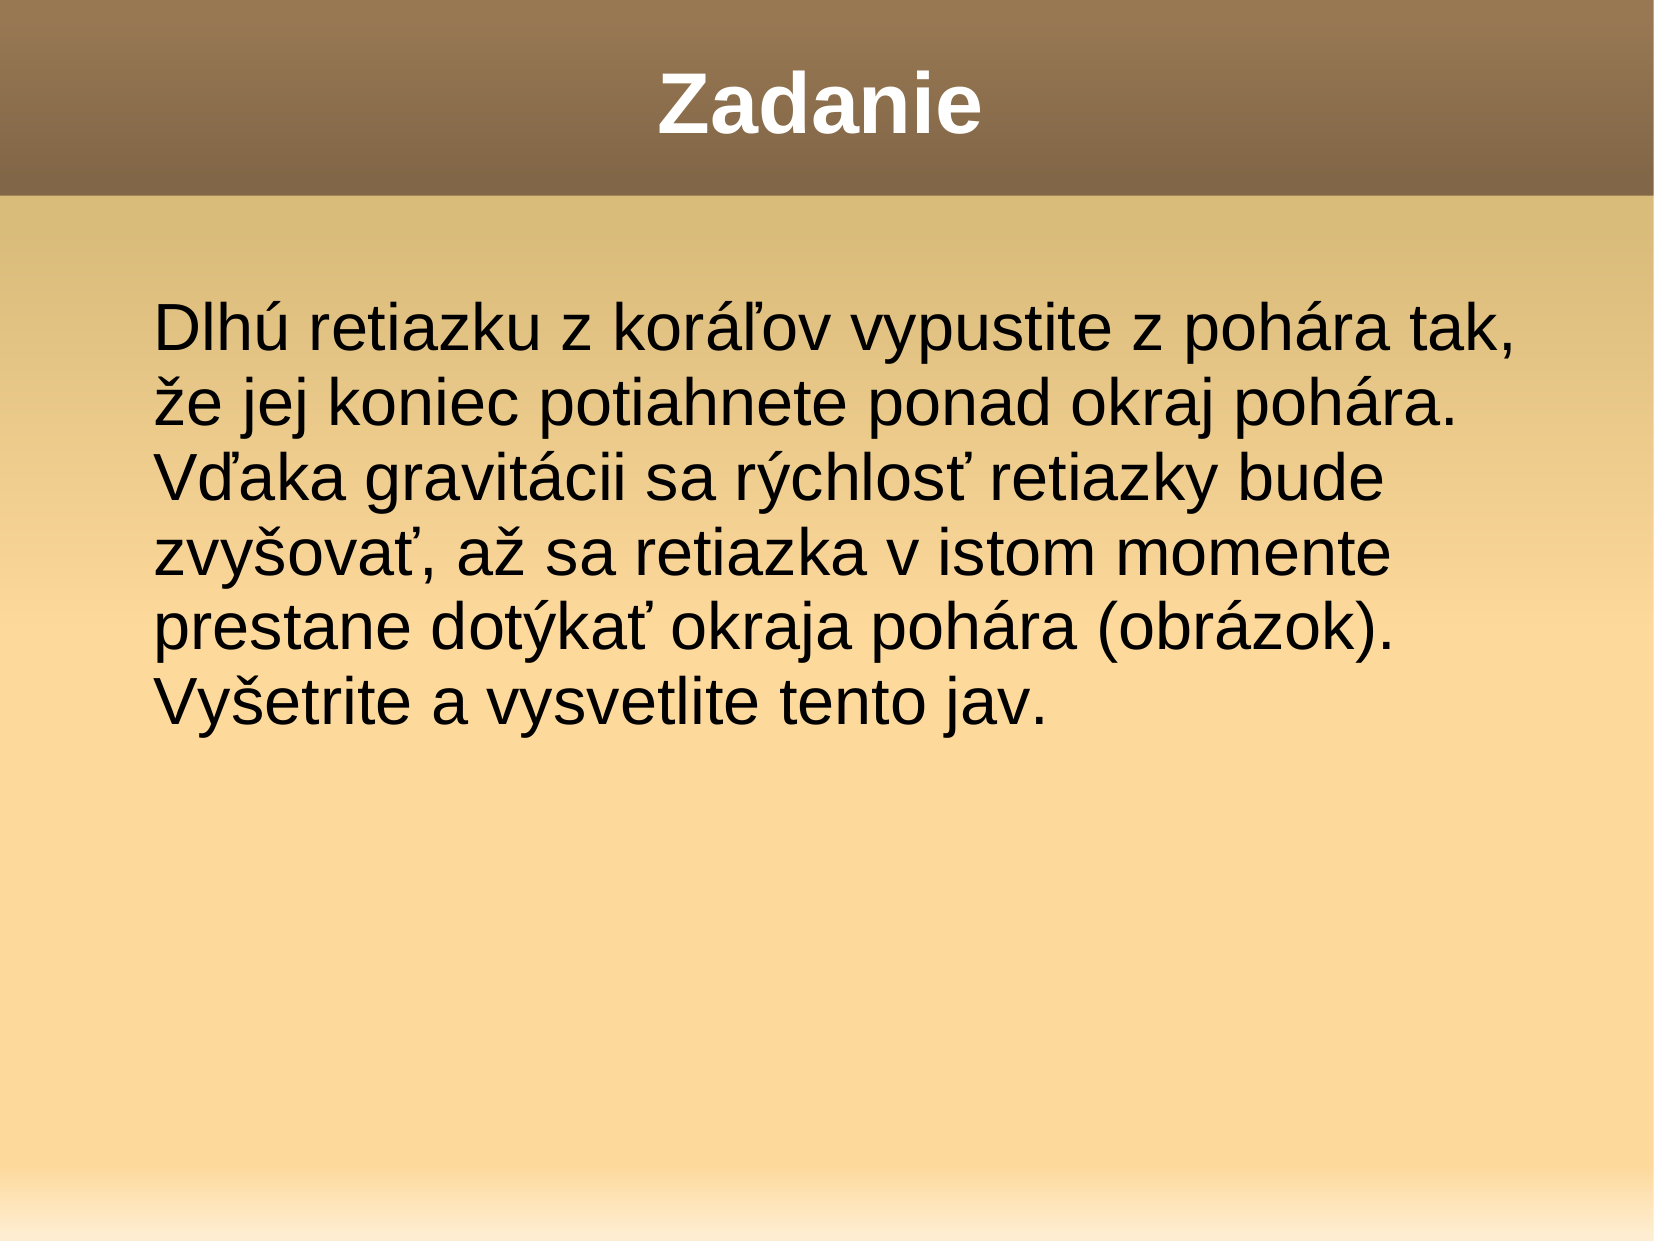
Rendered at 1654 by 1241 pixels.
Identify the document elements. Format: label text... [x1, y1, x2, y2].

list Dlhú retiazku z koráľov vypustite z pohára tak, že jej koniec potiahnete ponad okraj pohára. Vďaka gravitácii sa rýchlosť retiazky bude zvyšovať, až sa retiazka v istom momente prestane dotýkať okraja pohára (obrázok). Vyšetrite a vysvetlite tento jav. [82, 290, 1571, 1109]
picture [0, 0, 1654, 1241]
title Zadanie [76, 0, 1565, 208]
